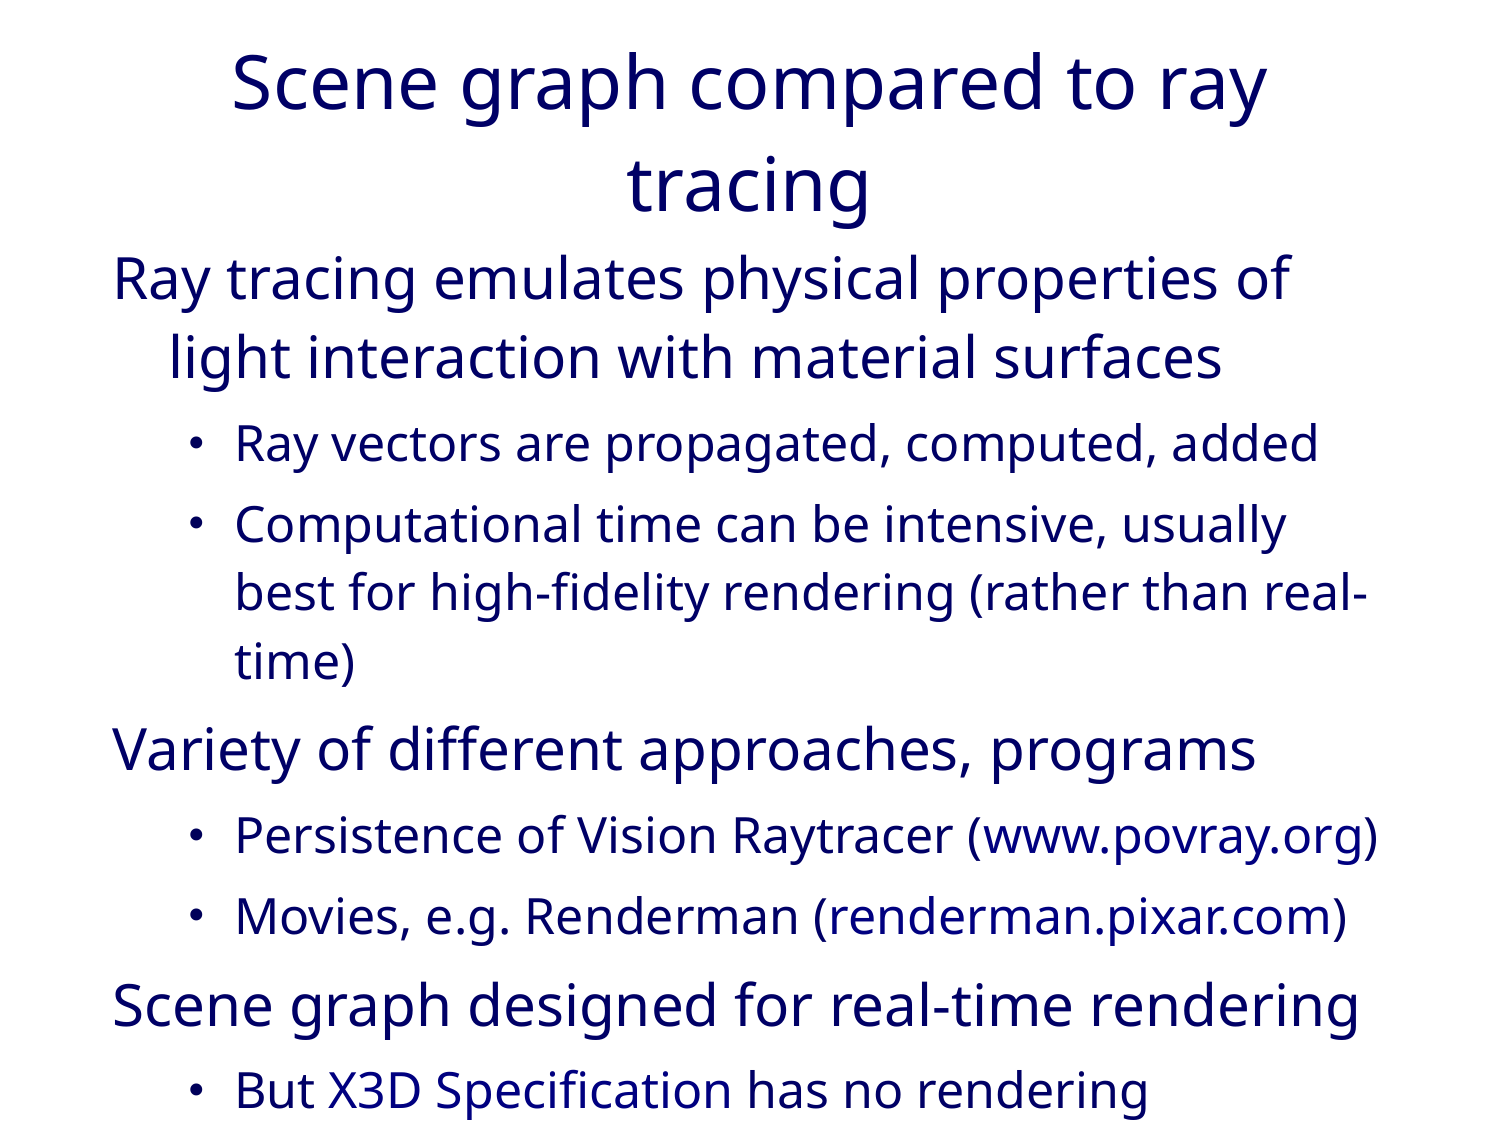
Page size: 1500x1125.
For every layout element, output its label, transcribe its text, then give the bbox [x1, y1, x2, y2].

title Scene graph compared to ray tracing [112, 44, 1388, 218]
list Ray tracing emulates physical properties of light interaction with material surfaces Ray vectors are propagated, computed, added Computational time can be intensive, usually best for high-fidelity rendering (rather than real-time) Variety of different approaches, programs Persistence of Vision Raytracer (www.povray.org) Movies, e.g. Renderman (renderman.pixar.com) Scene graph designed for real-time rendering But X3D Specification has no rendering prohibitions Okino Polytrans supports both (www.okino.com) [112, 237, 1388, 1045]
